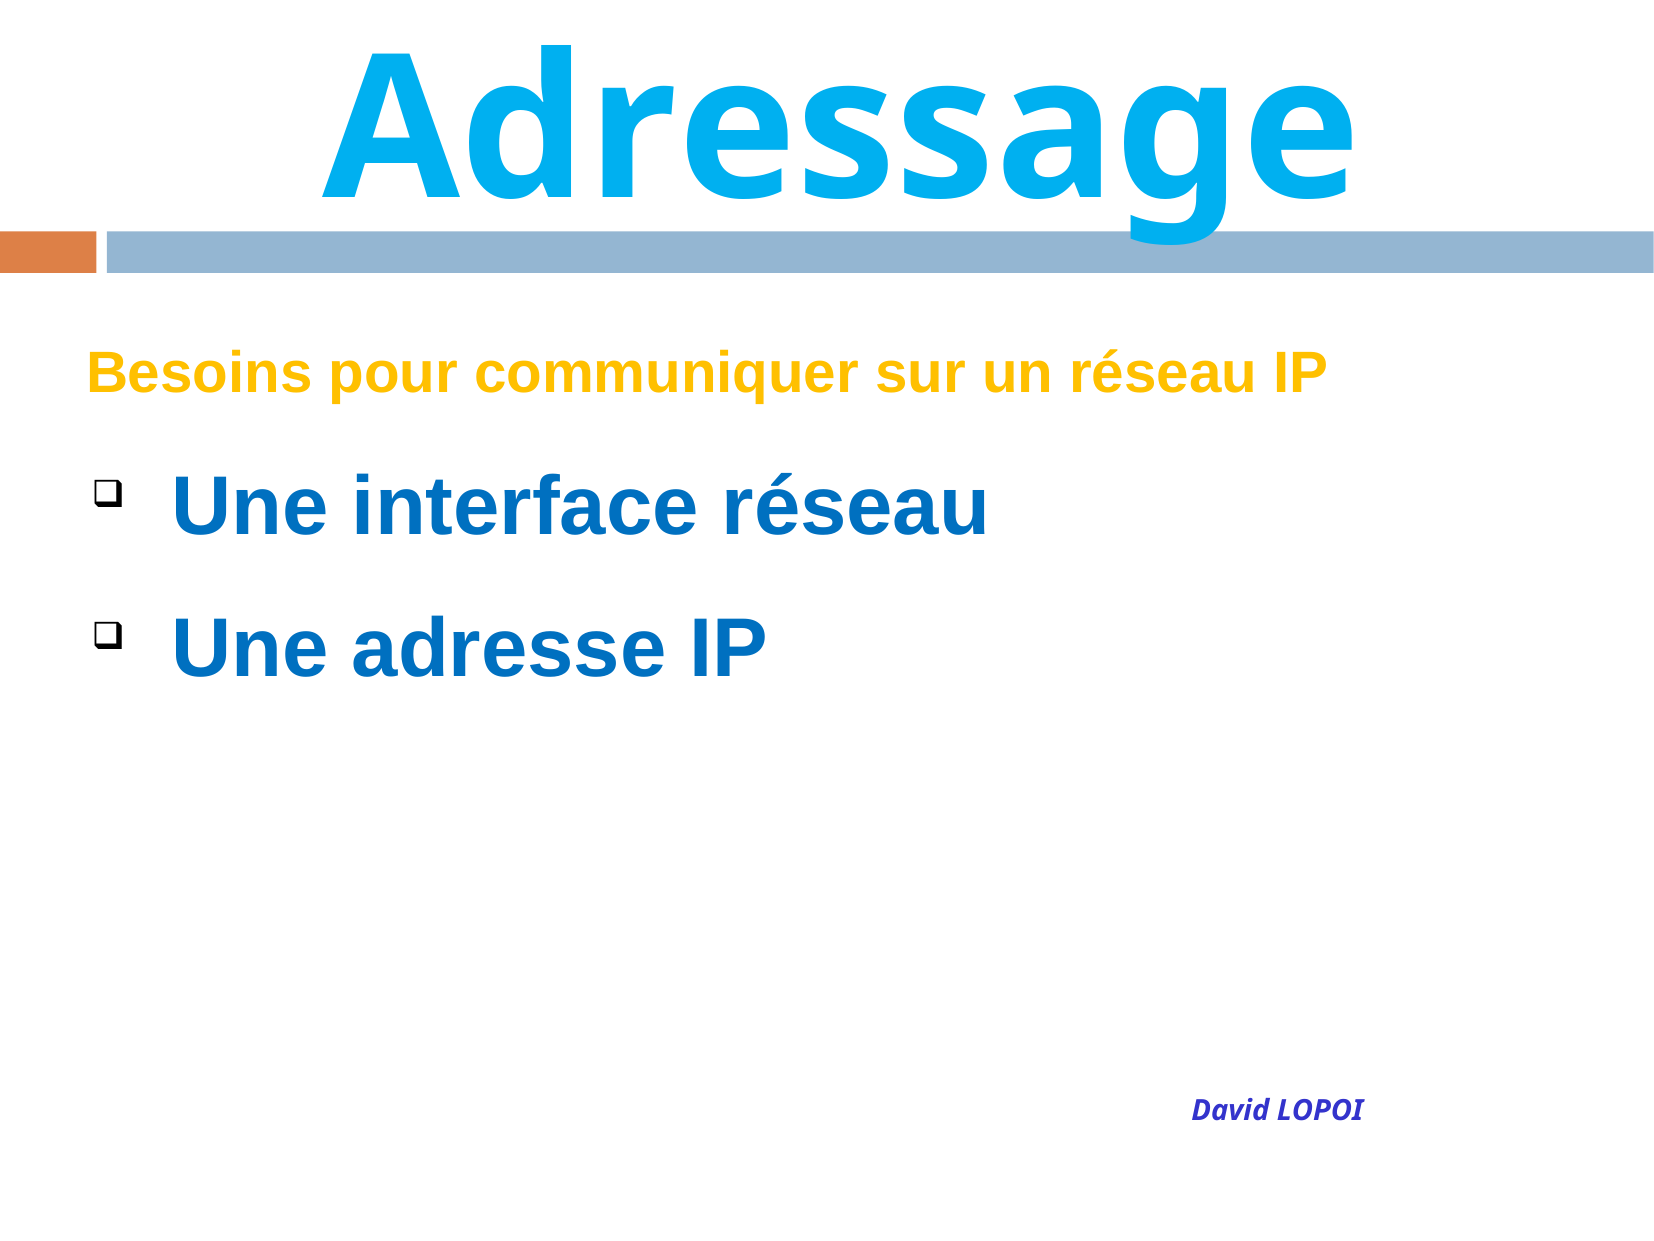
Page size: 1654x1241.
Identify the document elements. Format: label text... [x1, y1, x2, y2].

text_box David LOPOI [901, 1063, 1654, 1158]
text_box Adressage [123, 41, 1530, 249]
text_box Une interface réseau Une adresse IP [76, 470, 1052, 699]
text_box Besoins pour communiquer sur un réseau IP [71, 345, 1361, 411]
